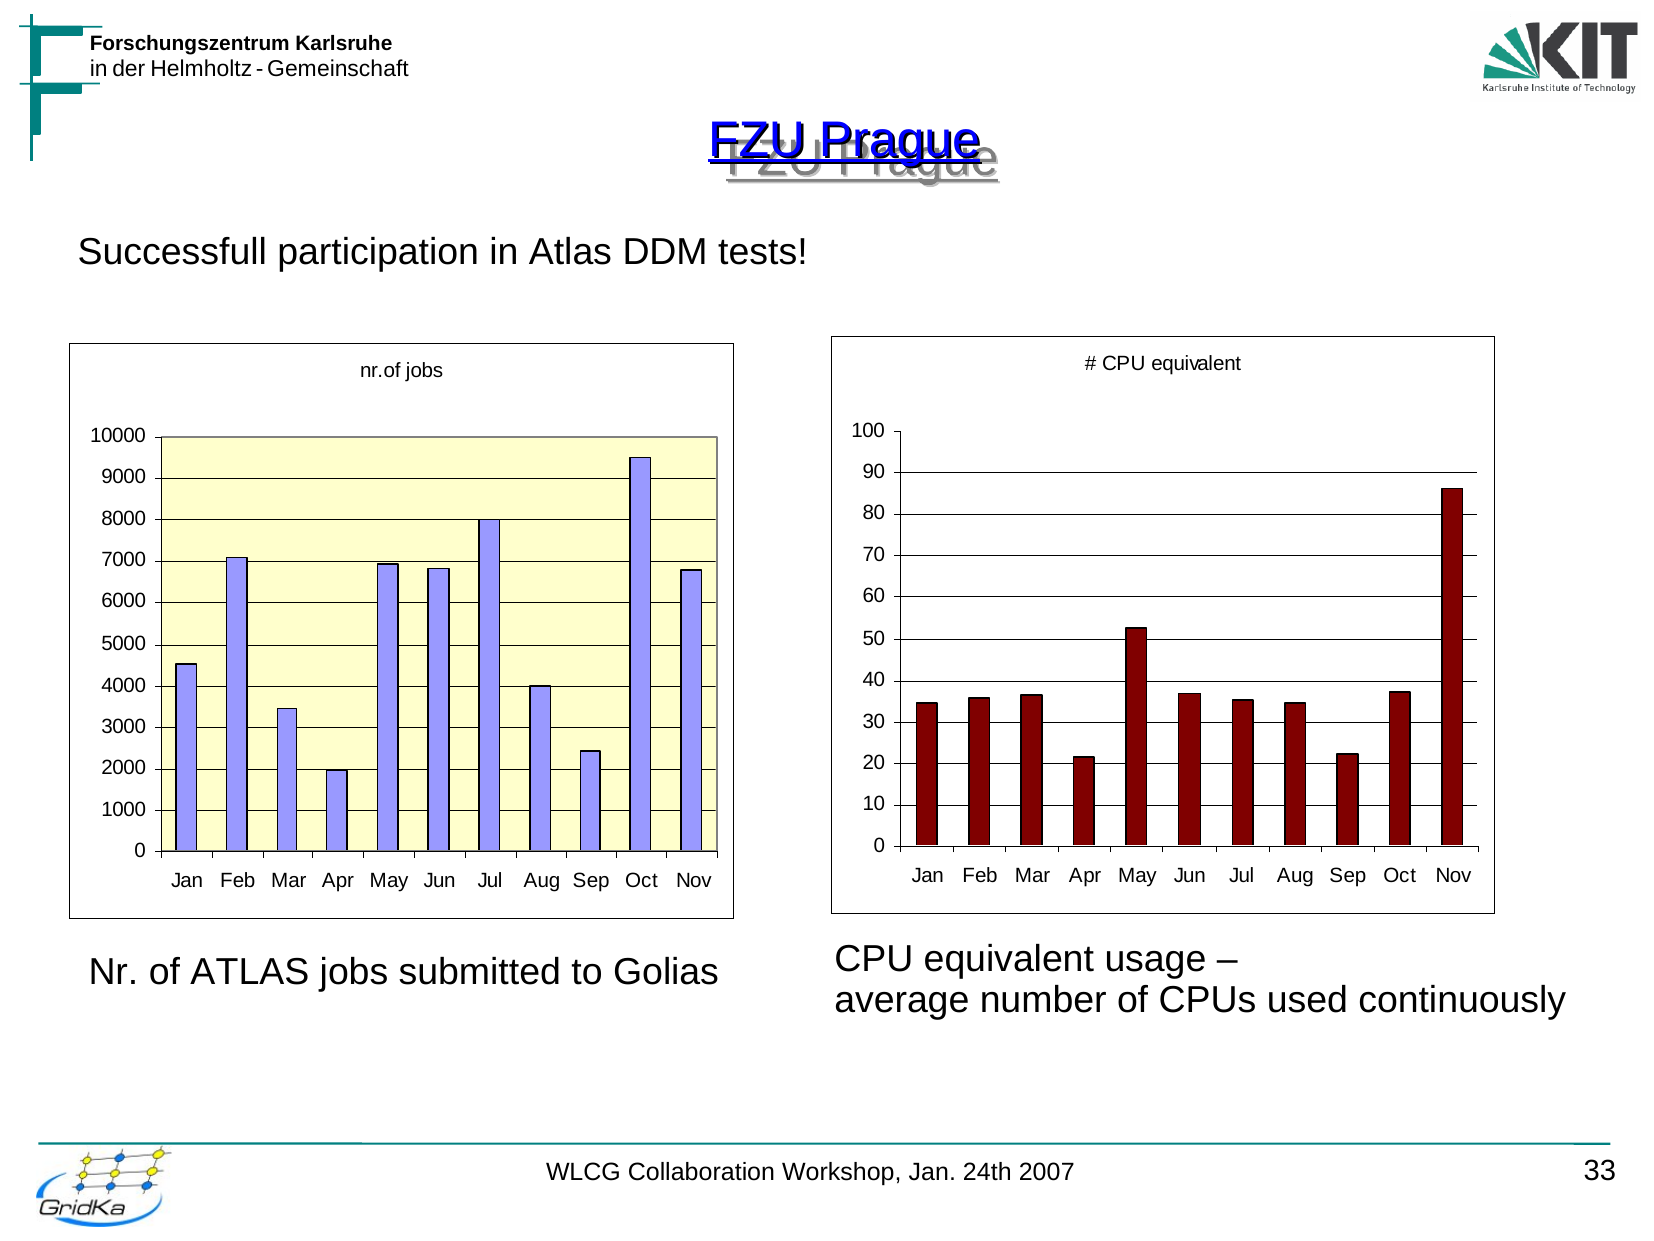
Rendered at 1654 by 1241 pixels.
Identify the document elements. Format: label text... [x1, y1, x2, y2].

picture [36, 1145, 172, 1227]
picture [1470, 11, 1641, 102]
chart [58, 331, 746, 930]
text_box Successfull participation in Atlas DDM tests! [63, 222, 822, 280]
text_box FZU Prague [690, 100, 1004, 178]
text_box CPU equivalent usage – average number of CPUs used continuously [819, 929, 1608, 1029]
chart [819, 324, 1508, 924]
text_box Nr. of ATLAS jobs submitted to Golias [73, 943, 735, 1001]
